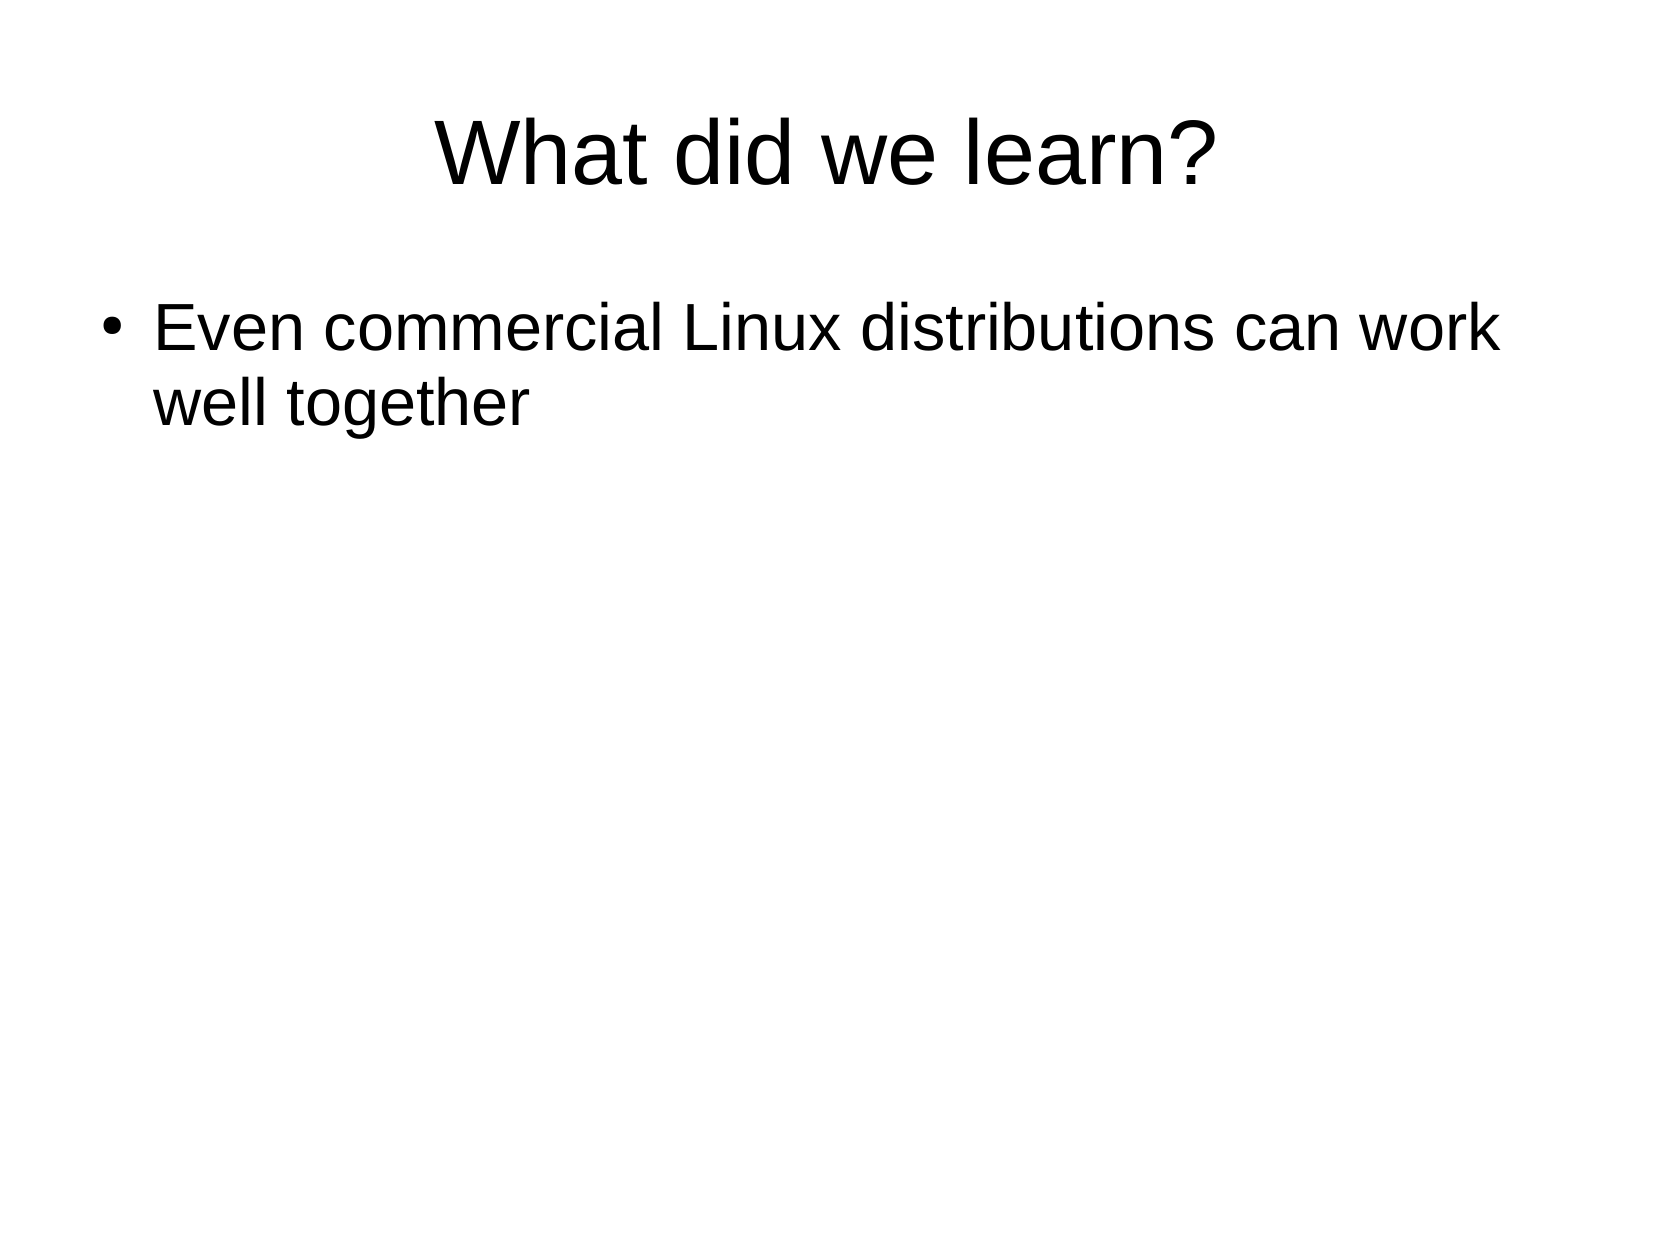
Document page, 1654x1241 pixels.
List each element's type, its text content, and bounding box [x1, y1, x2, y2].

list Even commercial Linux distributions can work well together [82, 290, 1538, 1010]
title What did we learn? [82, 49, 1571, 257]
